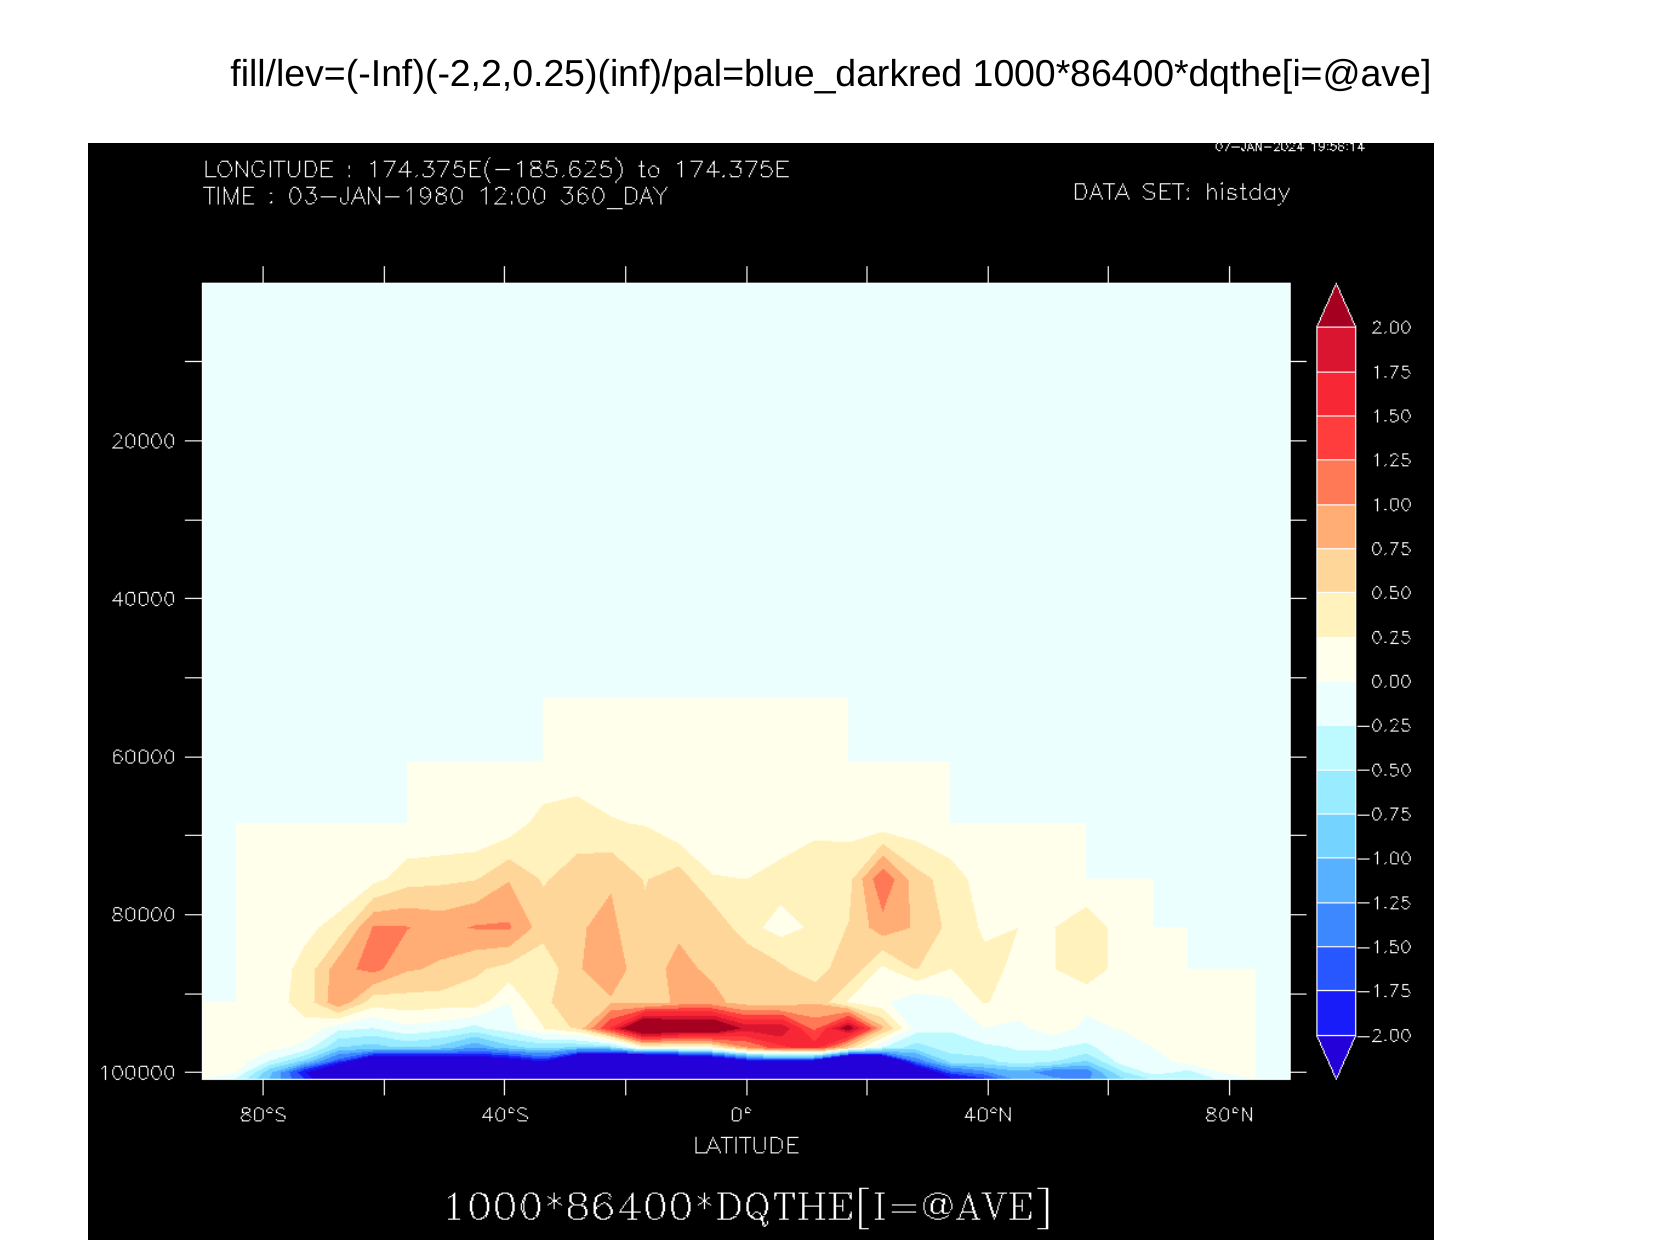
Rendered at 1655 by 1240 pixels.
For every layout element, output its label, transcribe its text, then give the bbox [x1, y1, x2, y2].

picture [88, 143, 1434, 1240]
text_box fill/lev=(-Inf)(-2,2,0.25)(inf)/pal=blue_darkred 1000*86400*dqthe[i=@ave] [215, 45, 1447, 186]
